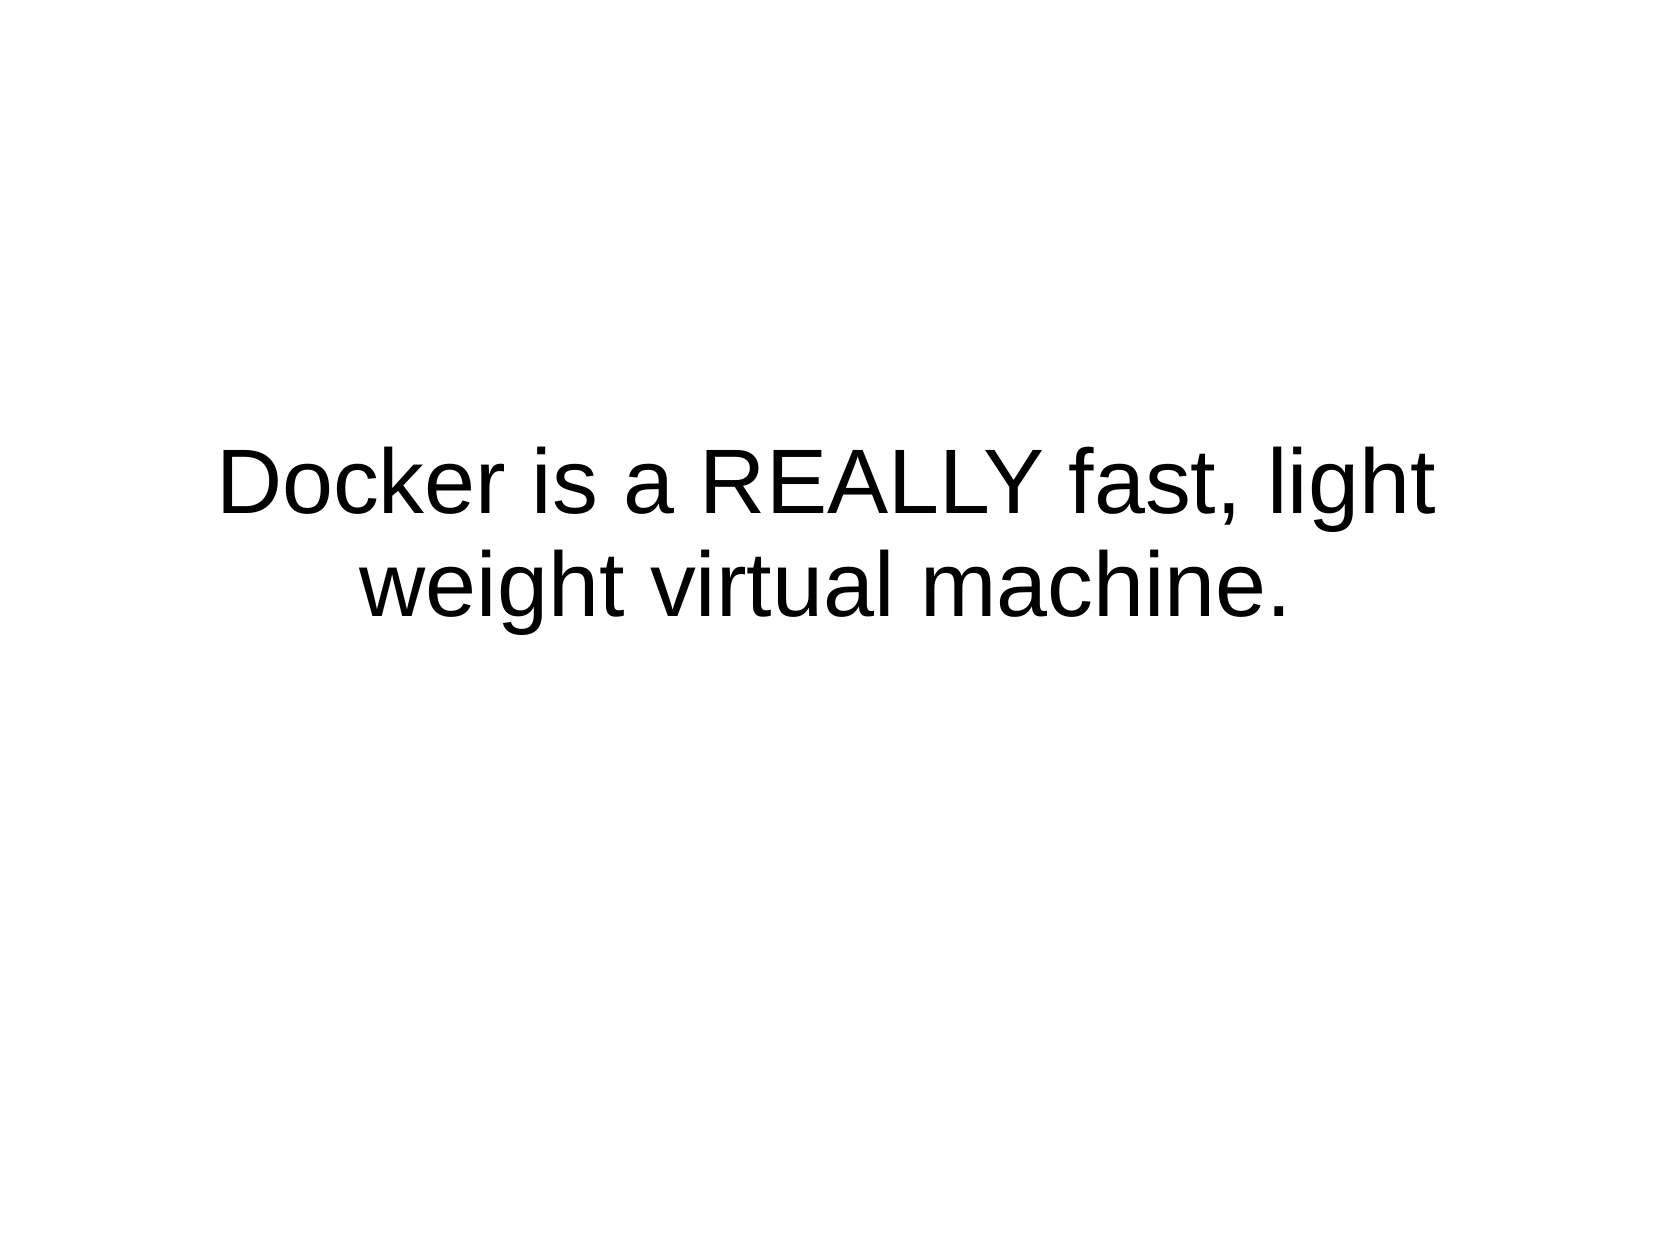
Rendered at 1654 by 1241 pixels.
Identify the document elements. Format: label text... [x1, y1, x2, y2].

title Docker is a REALLY fast, light weight virtual machine. [82, 256, 1571, 811]
